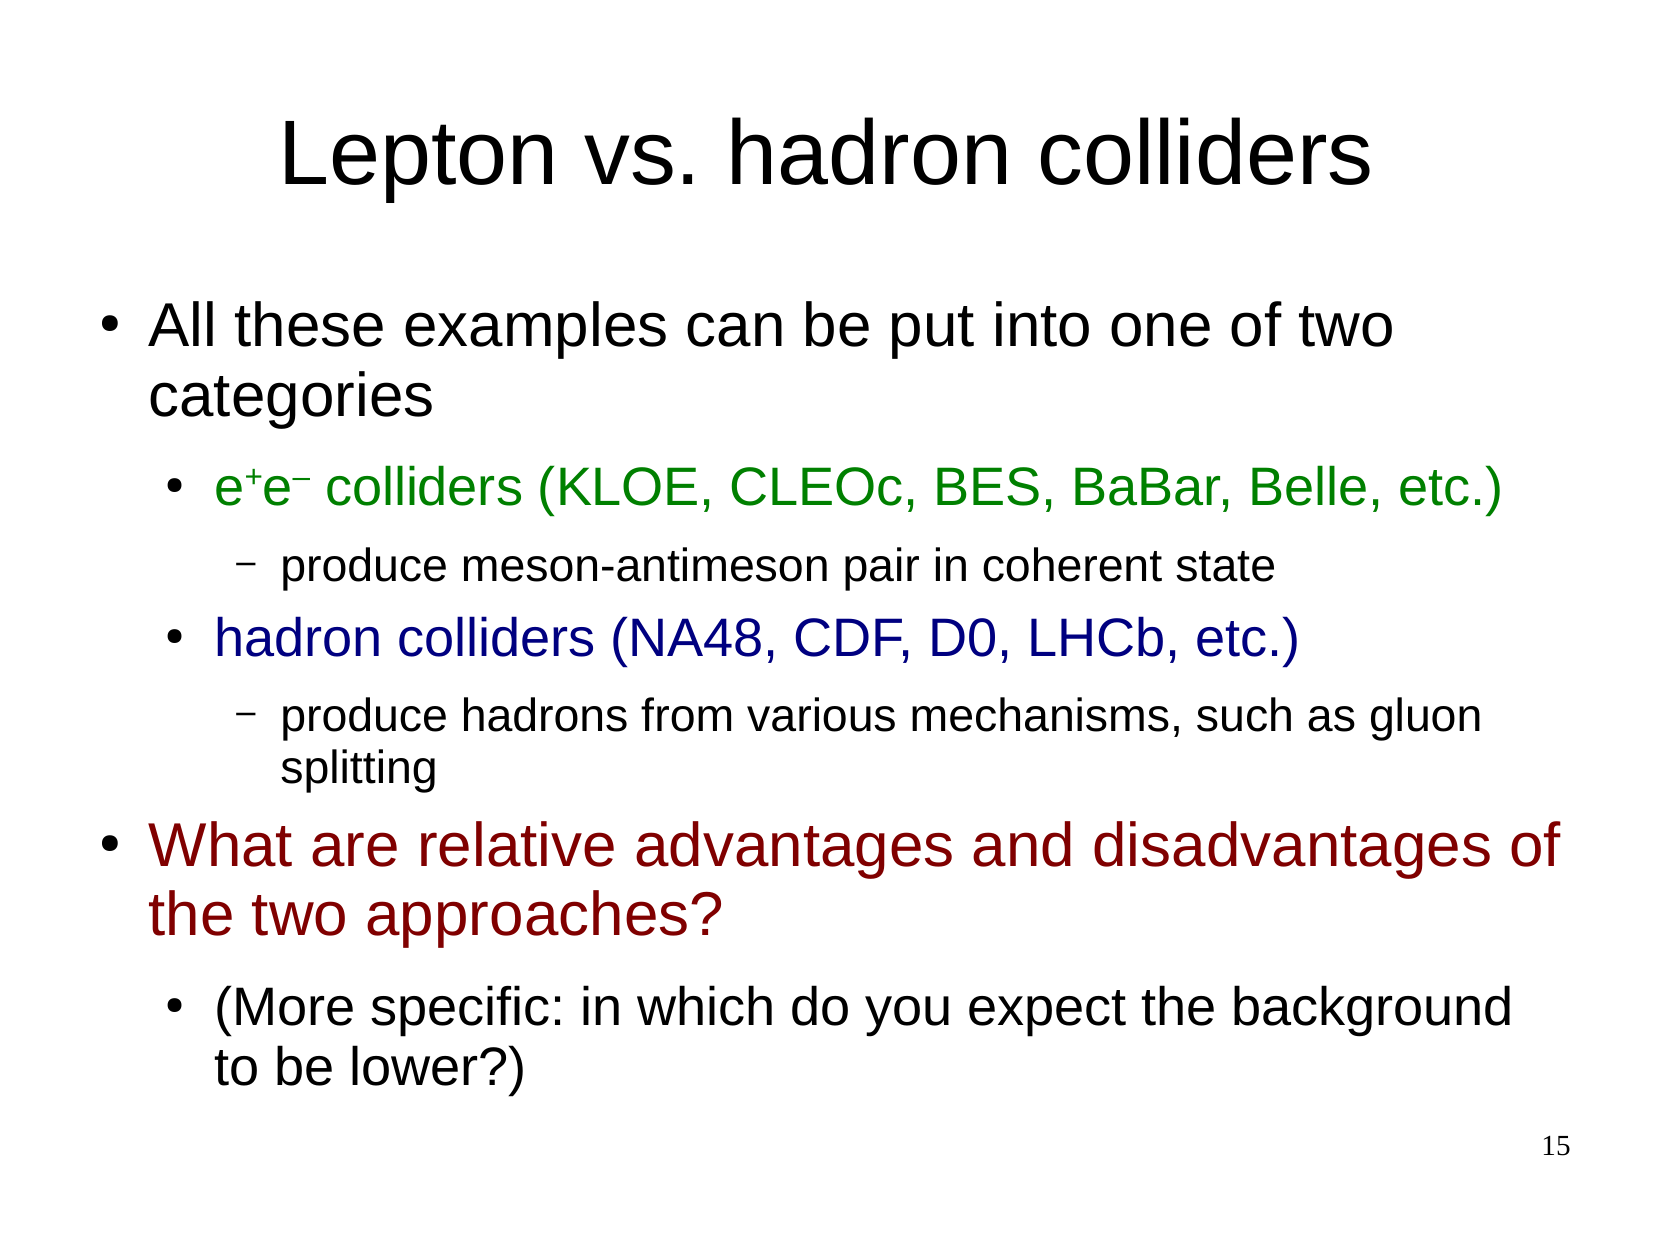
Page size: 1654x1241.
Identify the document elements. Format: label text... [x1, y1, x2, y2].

list All these examples can be put into one of two categories e+e– colliders (KLOE, CLEOc, BES, BaBar, Belle, etc.) produce meson-antimeson pair in coherent state hadron colliders (NA48, CDF, D0, LHCb, etc.) produce hadrons from various mechanisms, such as gluon splitting What are relative advantages and disadvantages of the two approaches? (More specific: in which do you expect the background to be lower?) [82, 290, 1571, 1109]
title Lepton vs. hadron colliders [82, 56, 1571, 250]
